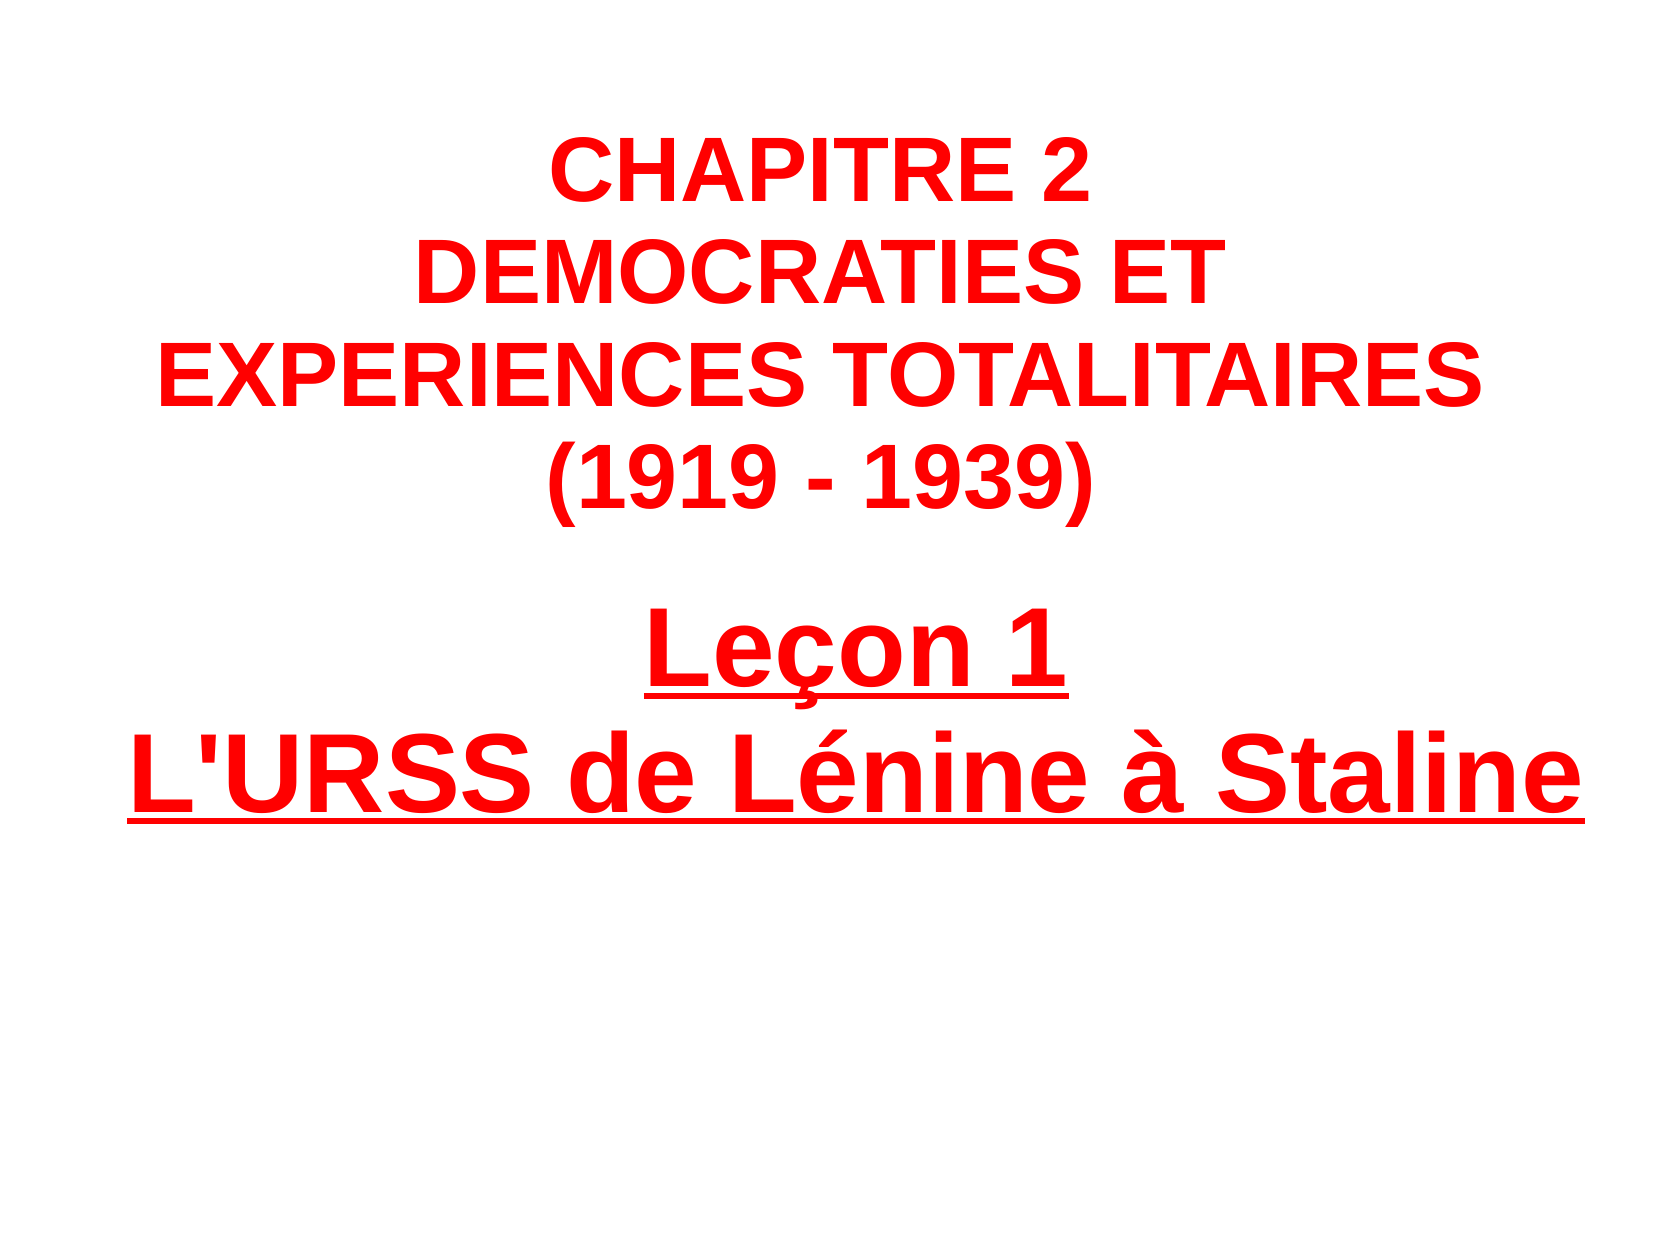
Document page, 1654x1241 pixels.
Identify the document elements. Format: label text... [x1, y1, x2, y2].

text_box Leçon 1 L'URSS de Lénine à Staline [88, 577, 1625, 844]
title CHAPITRE 2 DEMOCRATIES ET EXPERIENCES TOTALITAIRES (1919 - 1939) [76, 118, 1565, 529]
